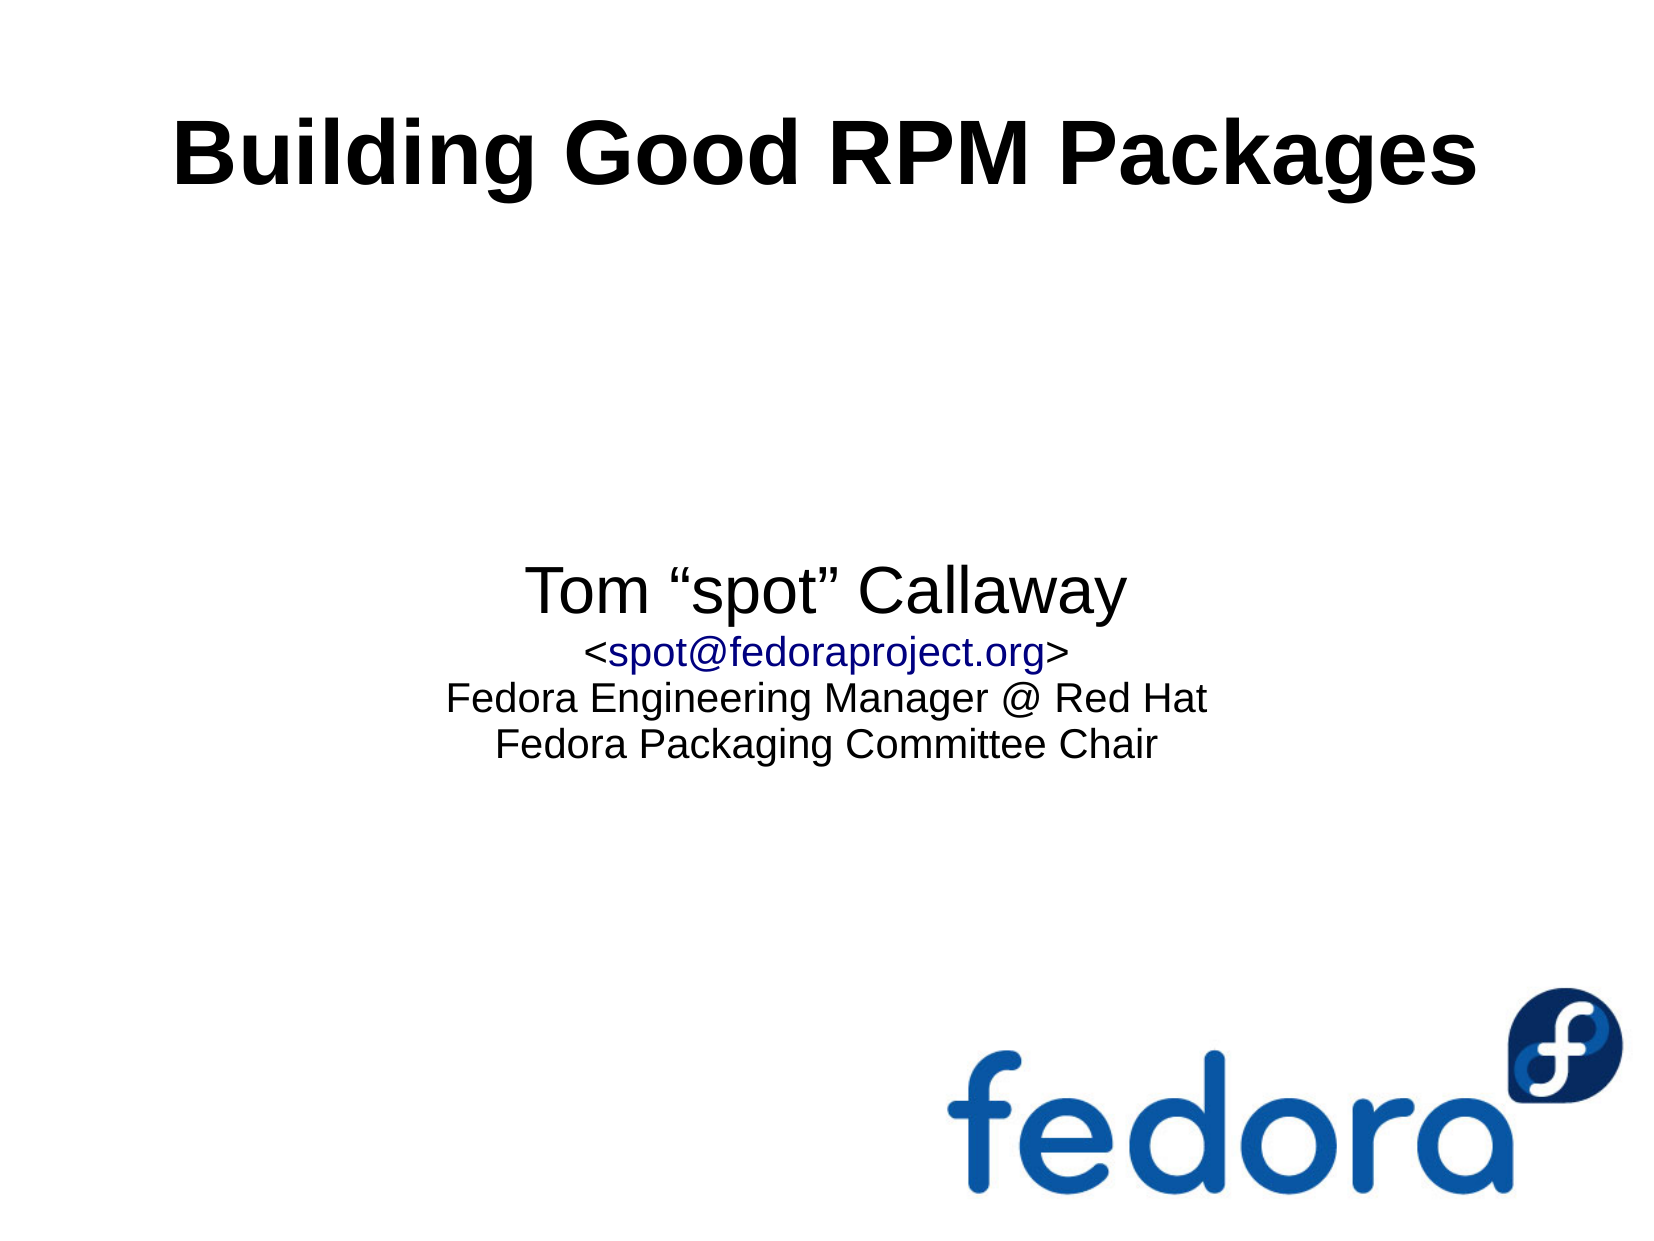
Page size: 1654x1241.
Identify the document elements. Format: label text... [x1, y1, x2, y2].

subtitle Tom “spot” Callaway <spot@fedoraproject.org> Fedora Engineering Manager @ Red Hat Fedora Packaging Committee Chair [82, 290, 1571, 1109]
title Building Good RPM Packages [82, 49, 1571, 257]
picture [925, 967, 1651, 1227]
